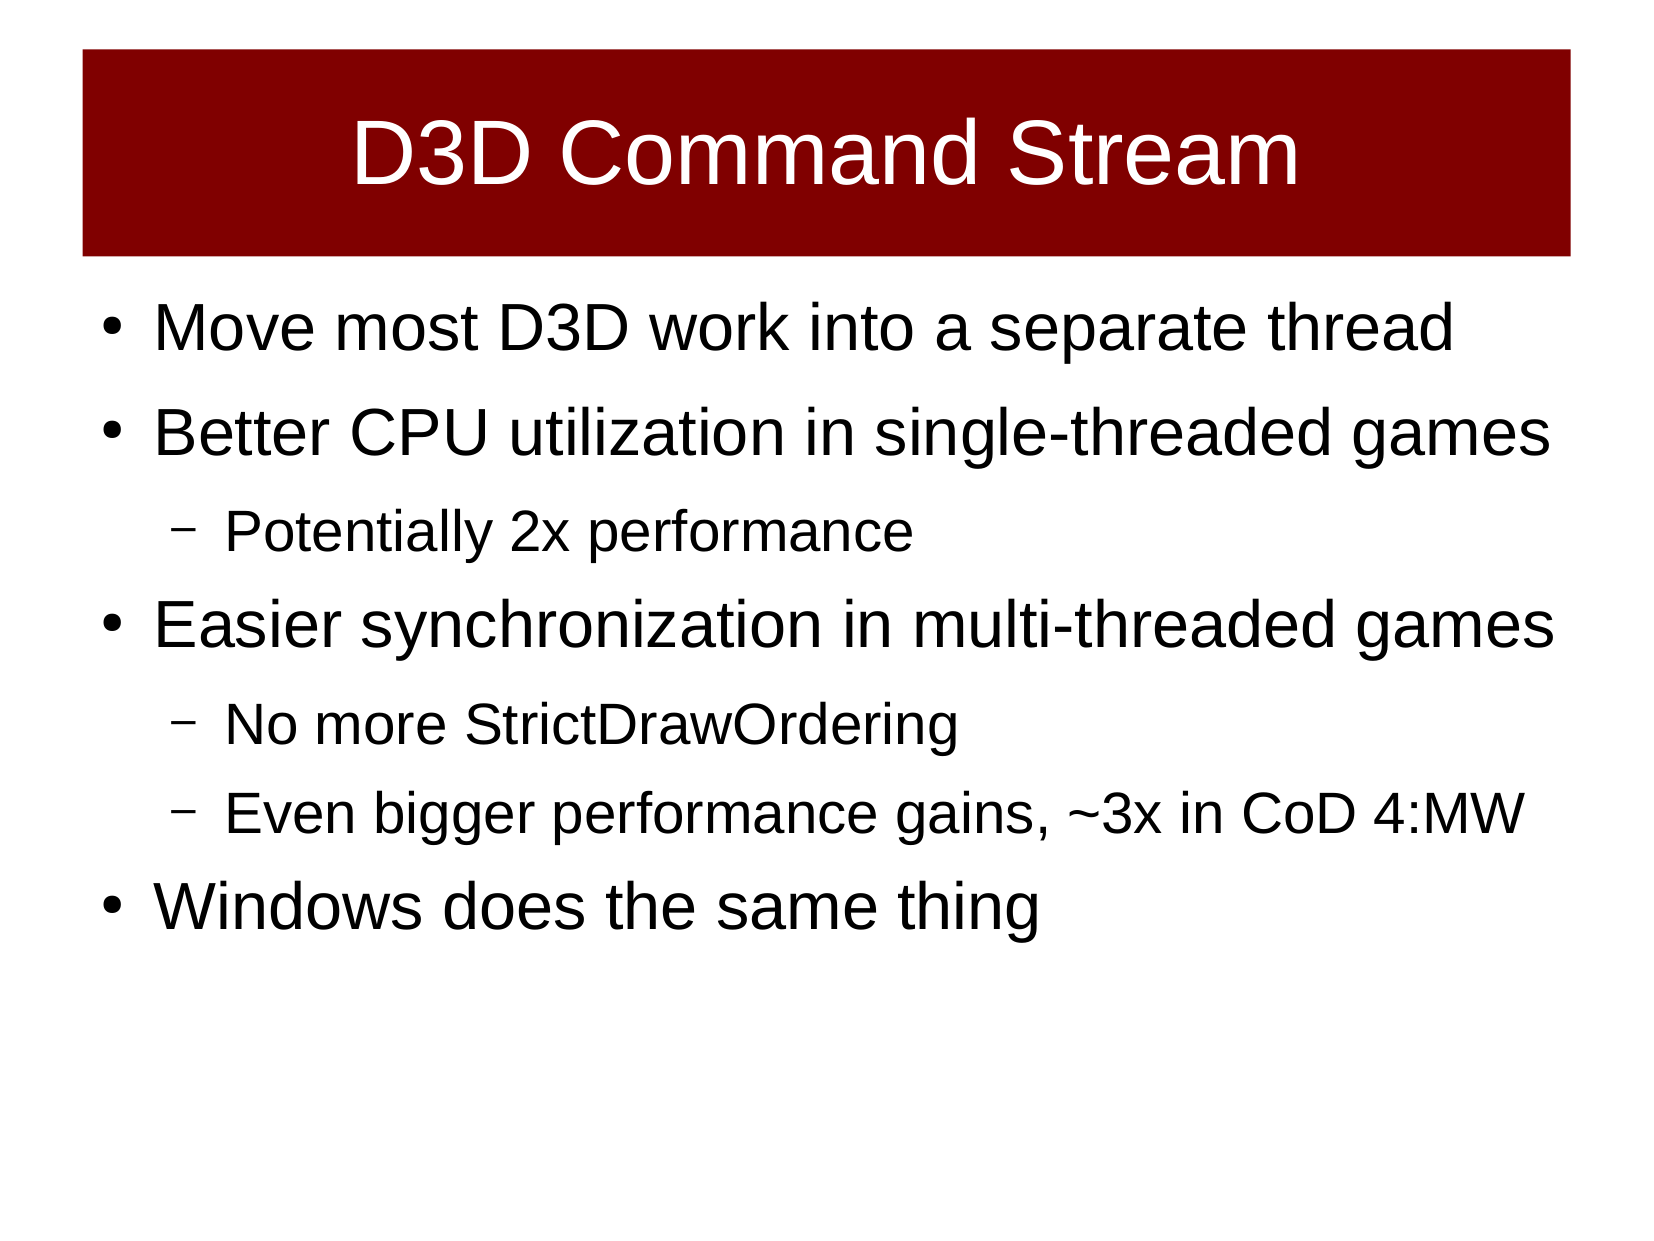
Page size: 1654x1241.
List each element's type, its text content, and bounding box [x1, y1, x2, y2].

list Move most D3D work into a separate thread Better CPU utilization in single-threaded games Potentially 2x performance Easier synchronization in multi-threaded games No more StrictDrawOrdering Even bigger performance gains, ~3x in CoD 4:MW Windows does the same thing [82, 290, 1571, 1094]
title D3D Command Stream [82, 49, 1571, 257]
